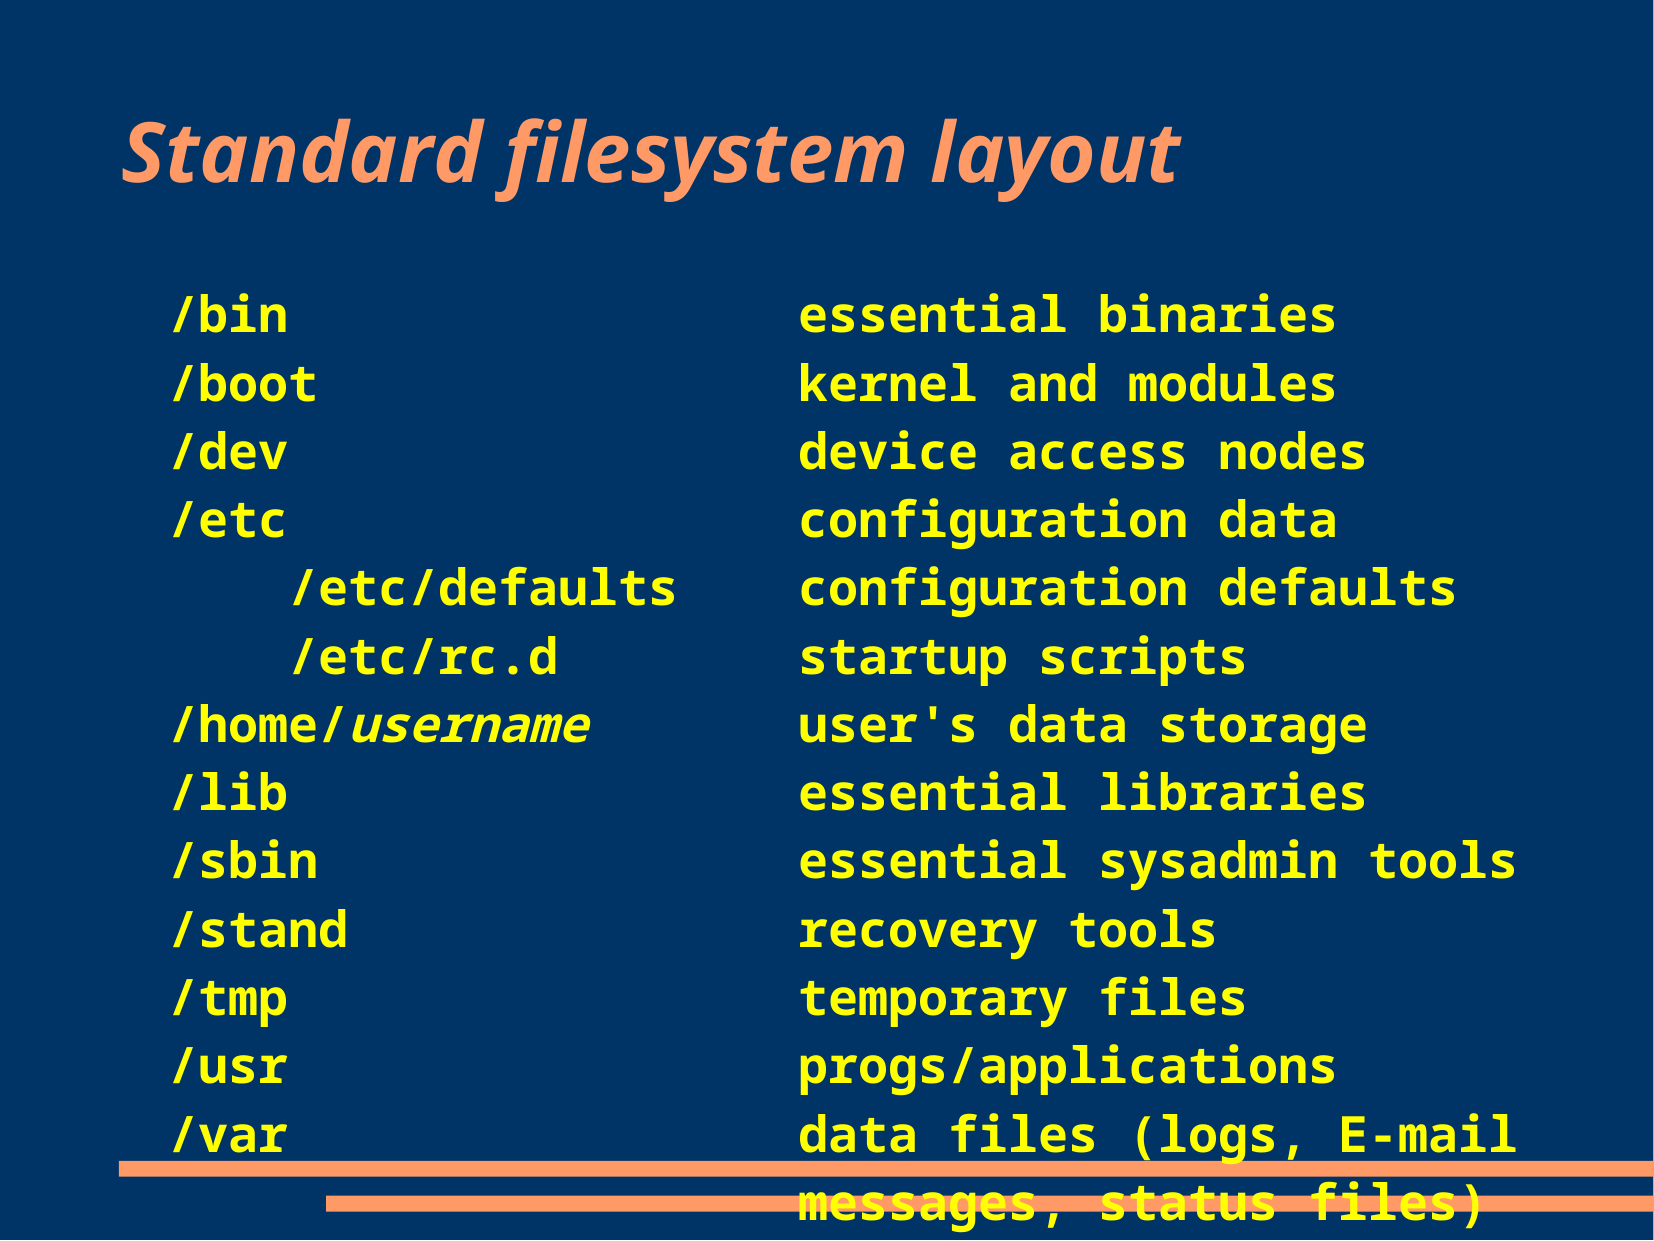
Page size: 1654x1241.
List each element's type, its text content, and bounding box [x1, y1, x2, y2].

text_box /bin essential binaries /boot kernel and modules /dev device access nodes /etc configuration data /etc/defaults configuration defaults /etc/rc.d startup scripts /home/username user's data storage /lib essential libraries /sbin essential sysadmin tools /stand recovery tools /tmp temporary files /usr progs/applications /var data files (logs, E-mail messages, status files) [168, 279, 1542, 1079]
title Standard filesystem layout [121, 46, 1534, 254]
